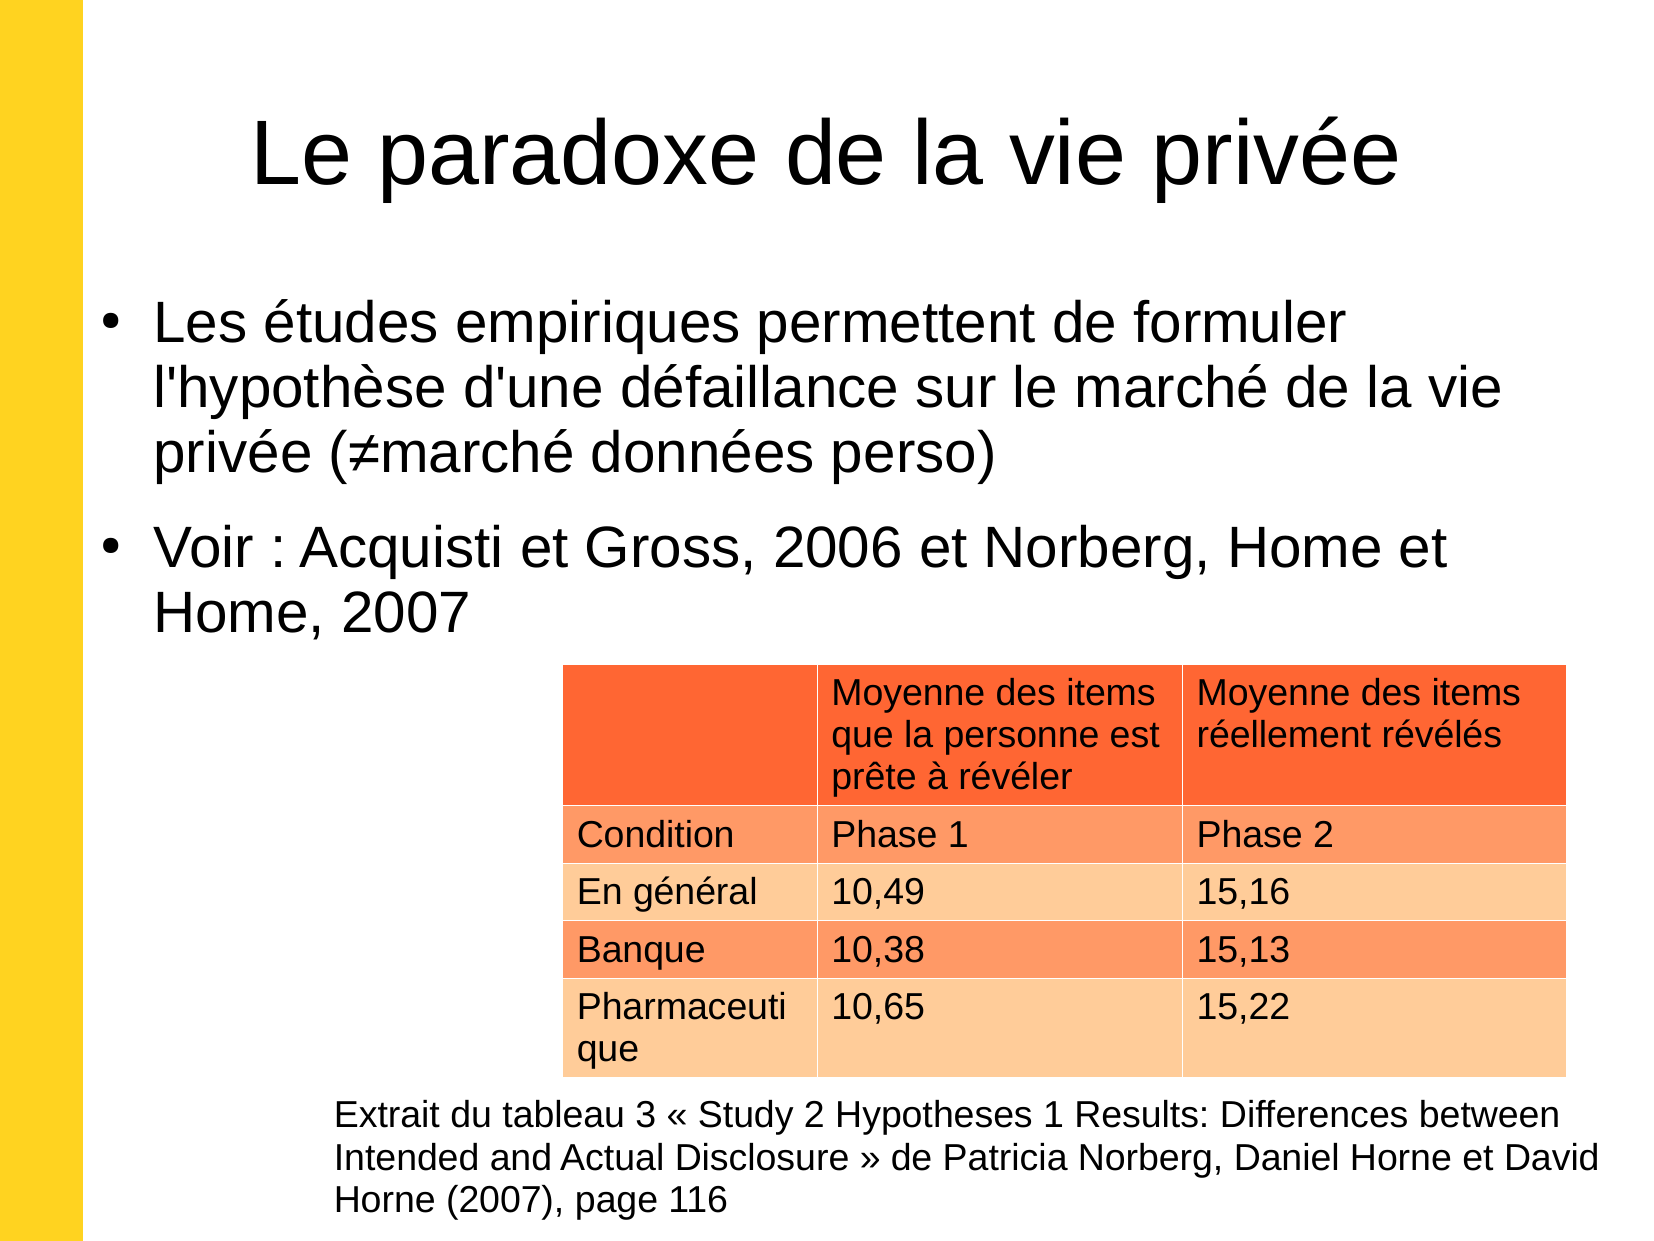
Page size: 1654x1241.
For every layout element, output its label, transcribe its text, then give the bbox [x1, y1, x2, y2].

title Le paradoxe de la vie privée [83, 49, 1571, 257]
table_cell En général [563, 864, 817, 920]
text_box [0, 0, 83, 1241]
table_cell Pharmaceutique [563, 979, 817, 1077]
table_cell 10,65 [818, 979, 1182, 1077]
table_header Moyenne des items réellement révélés [1183, 665, 1566, 805]
table_cell 15,13 [1183, 921, 1566, 978]
table_cell Condition [563, 806, 817, 863]
table_cell 10,49 [818, 864, 1182, 920]
text_box Extrait du tableau 3 « Study 2 Hypotheses 1 Results: Differences between Intended and Actual Disclosure » de Patricia Norberg, Daniel Horne et David Horne (2007), page 116 [318, 1086, 1642, 1228]
table_header Moyenne des items que la personne est prête à révéler [818, 665, 1182, 805]
list Les études empiriques permettent de formuler l'hypothèse d'une défaillance sur le marché de la vie privée (≠marché données perso) Voir : Acquisti et Gross, 2006 et Norberg, Home et Home, 2007 [83, 290, 1571, 1010]
table_cell Banque [563, 921, 817, 978]
table_cell Phase 2 [1183, 806, 1566, 863]
table_cell 15,22 [1183, 979, 1566, 1077]
table_cell 15,16 [1183, 864, 1566, 920]
table_cell Phase 1 [818, 806, 1182, 863]
table_cell 10,38 [818, 921, 1182, 978]
table_header [563, 665, 817, 805]
